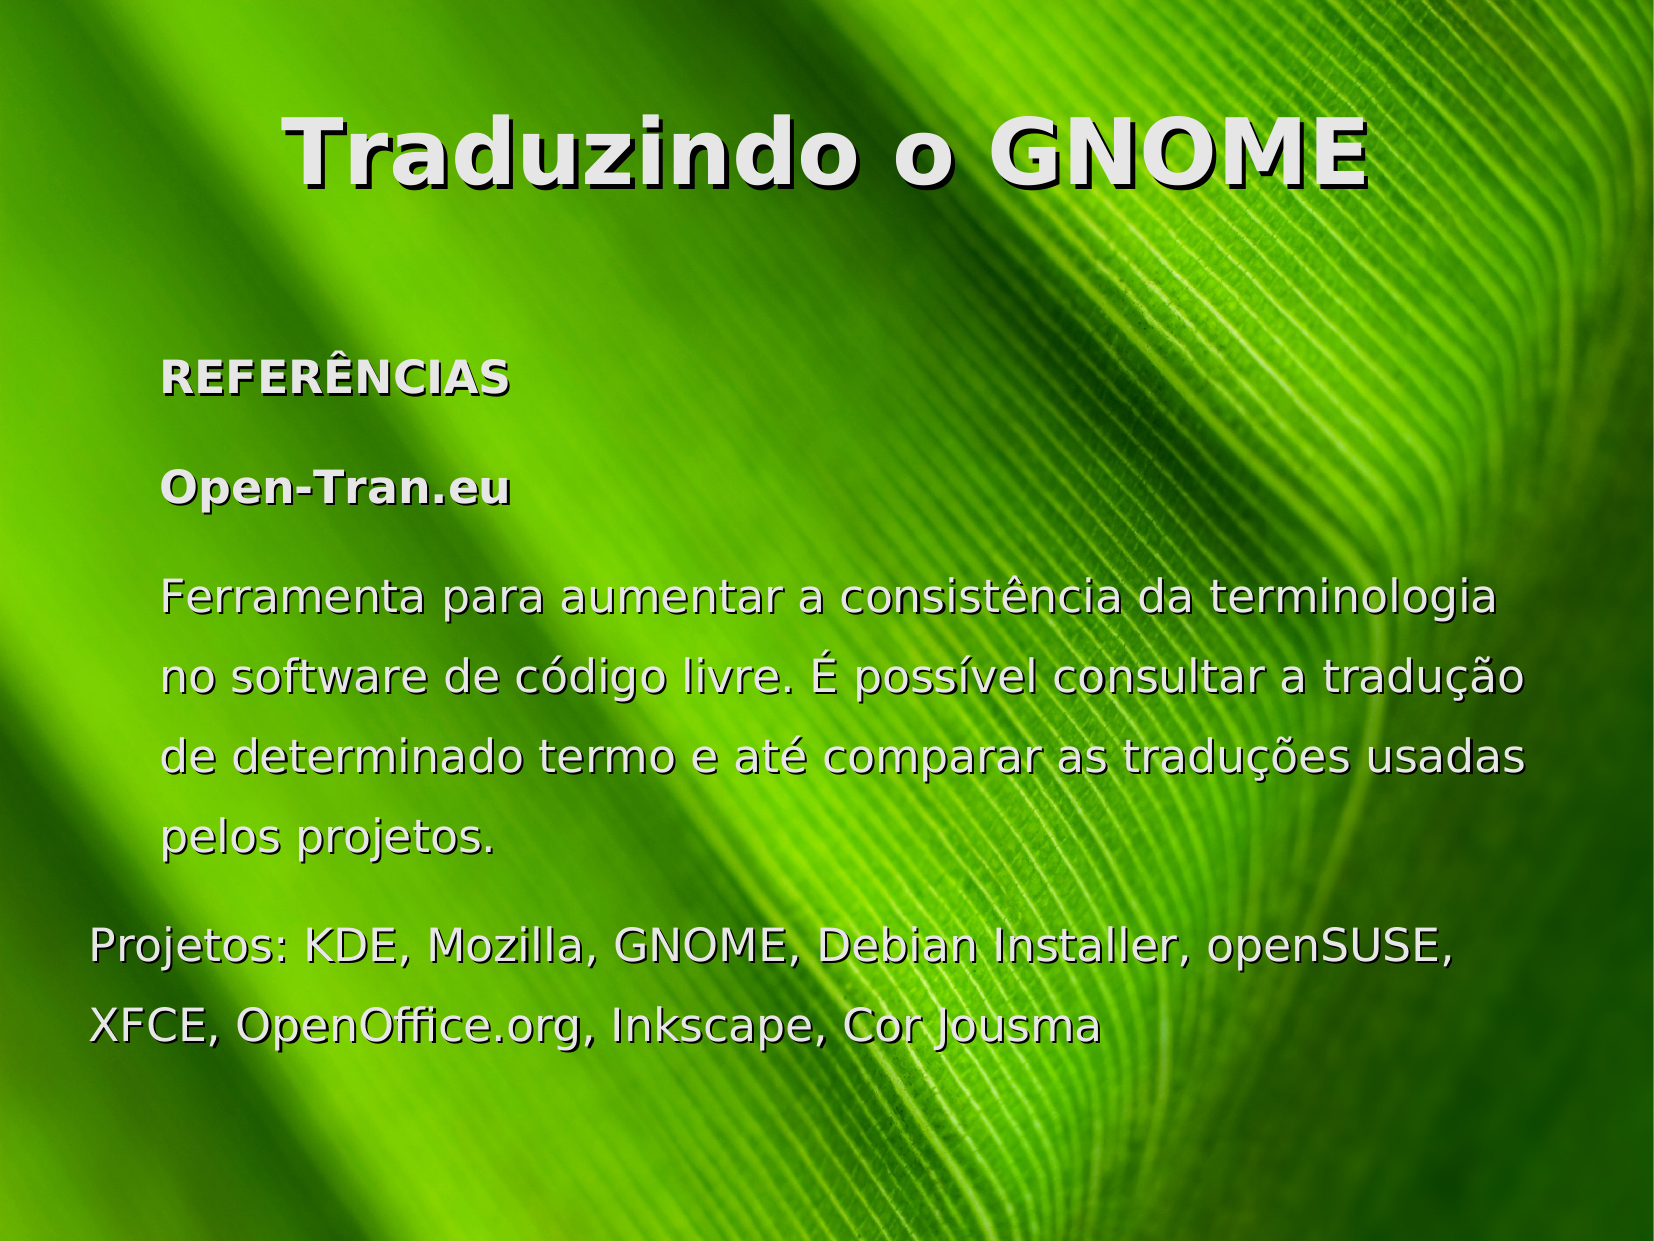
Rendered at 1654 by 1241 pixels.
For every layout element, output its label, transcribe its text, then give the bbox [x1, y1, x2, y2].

title Traduzindo o GNOME [82, 49, 1571, 257]
picture [0, 0, 1654, 1241]
list REFERÊNCIAS Open-Tran.eu Ferramenta para aumentar a consistência da terminologia no software de código livre. É possível consultar a tradução de determinado termo e até comparar as traduções usadas pelos projetos. Projetos: KDE, Mozilla, GNOME, Debian Installer, openSUSE, XFCE, OpenOffice.org, Inkscape, Cor Jousma [88, 324, 1571, 1136]
